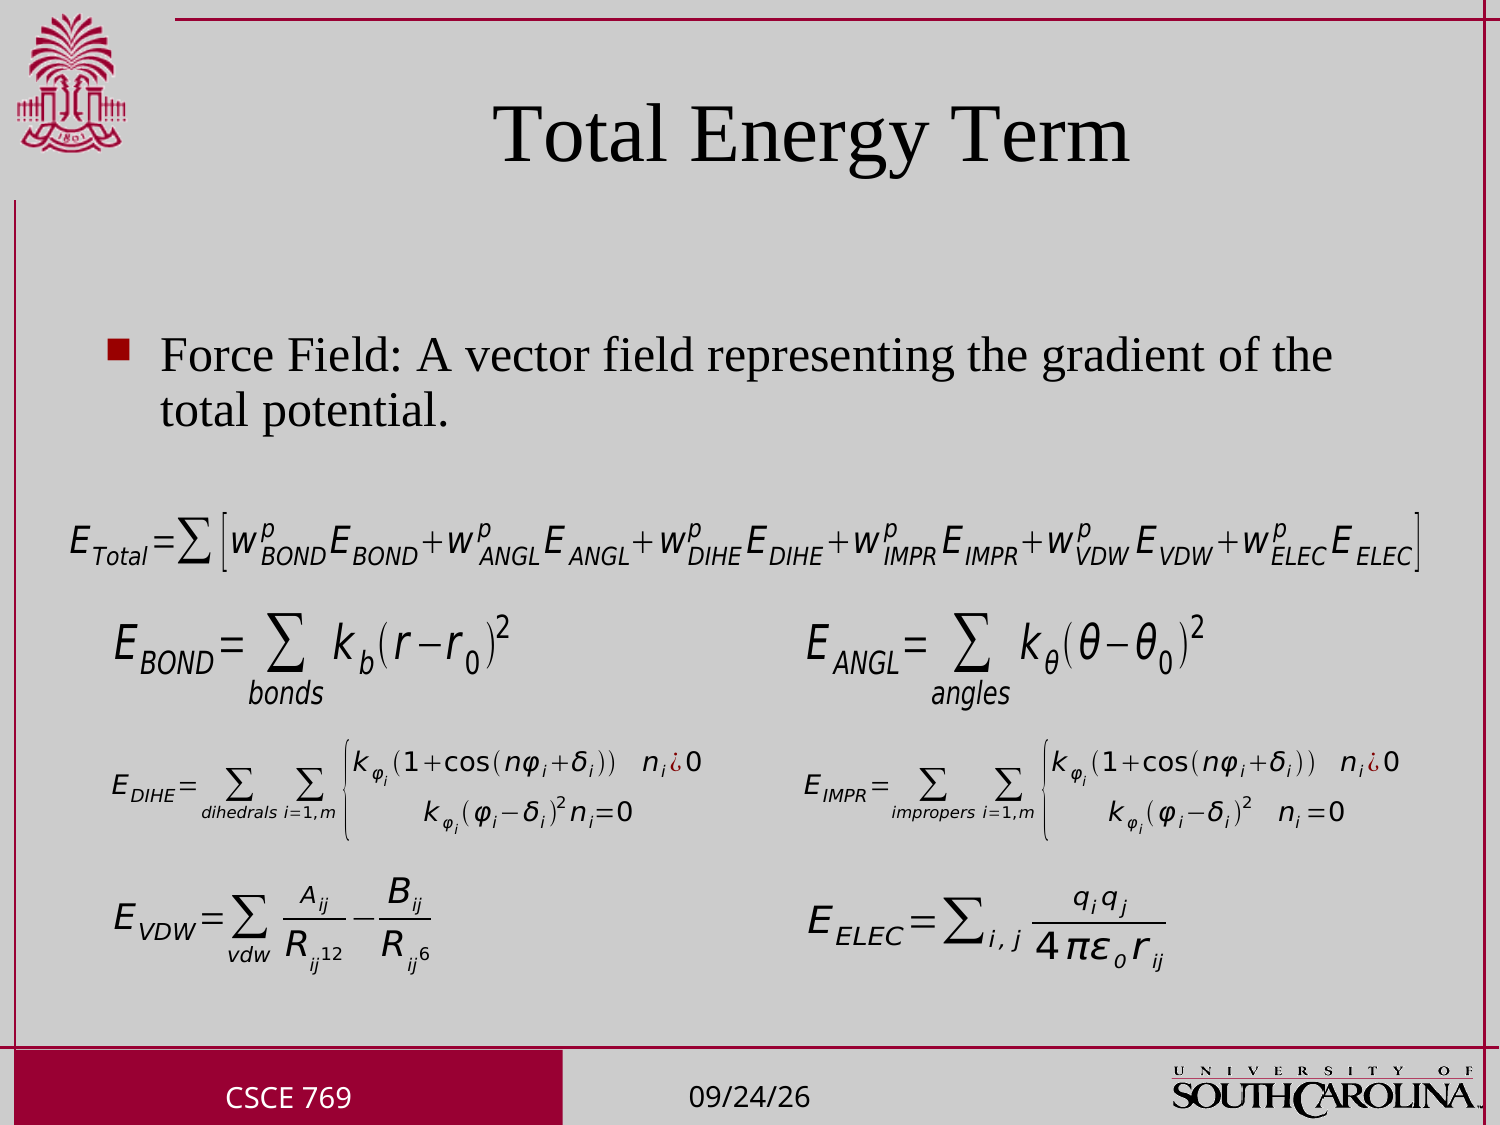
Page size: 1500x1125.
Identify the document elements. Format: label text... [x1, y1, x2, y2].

picture [1162, 1049, 1483, 1125]
picture [12, 12, 131, 155]
chart [797, 739, 1410, 844]
chart [104, 870, 442, 976]
chart [104, 739, 712, 844]
text_box Force Field: A vector field representing the gradient of the total potential. [89, 319, 1425, 446]
chart [104, 608, 521, 713]
title Total Energy Term [174, 9, 1450, 188]
chart [797, 870, 1179, 975]
chart [61, 511, 1430, 575]
chart [797, 608, 1214, 713]
